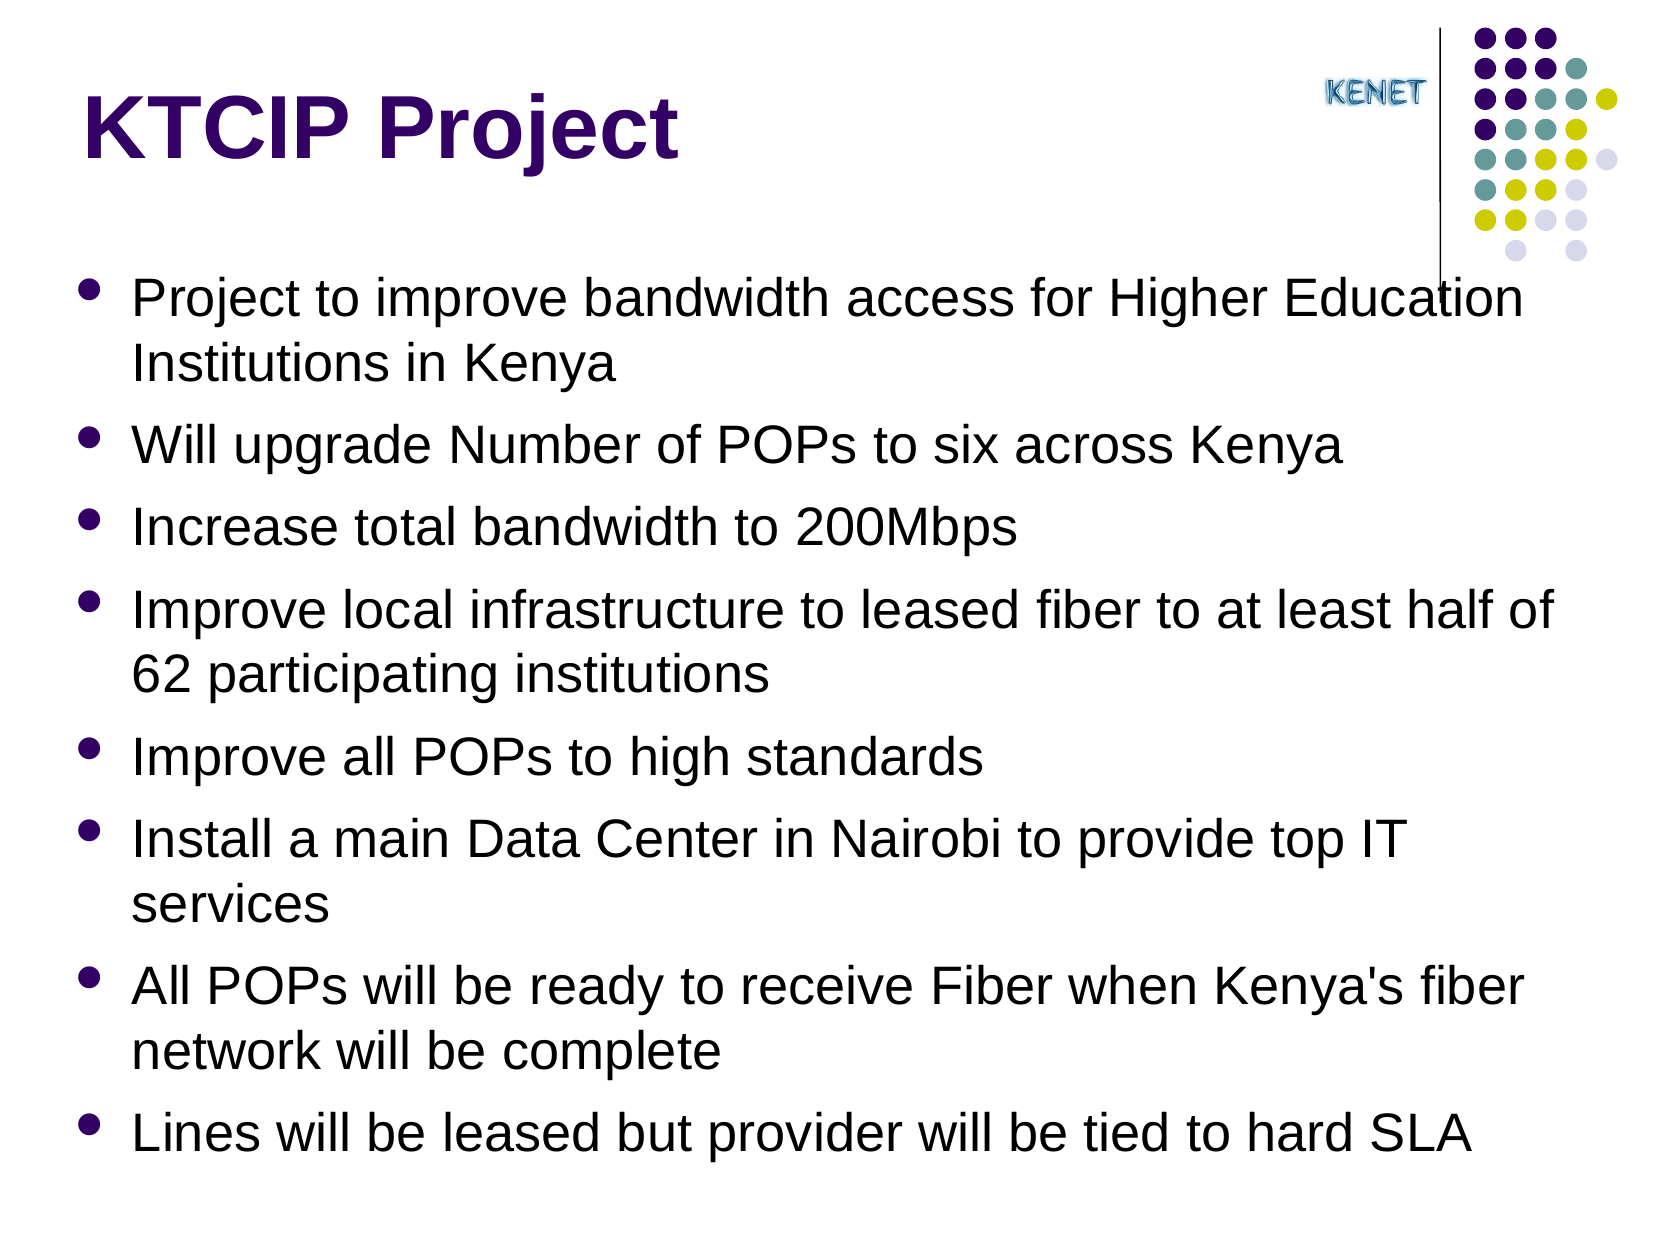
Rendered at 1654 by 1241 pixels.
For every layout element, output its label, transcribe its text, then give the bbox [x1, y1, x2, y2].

text_box Project to improve bandwidth access for Higher Education Institutions in Kenya Will upgrade Number of POPs to six across Kenya Increase total bandwidth to 200Mbps Improve local infrastructure to leased fiber to at least half of 62 participating institutions Improve all POPs to high standards Install a main Data Center in Nairobi to provide top IT services All POPs will be ready to receive Fiber when Kenya's fiber network will be complete Lines will be leased but provider will be tied to hard SLA [74, 262, 1559, 1184]
text_box KTCIP Project [82, 22, 1443, 256]
